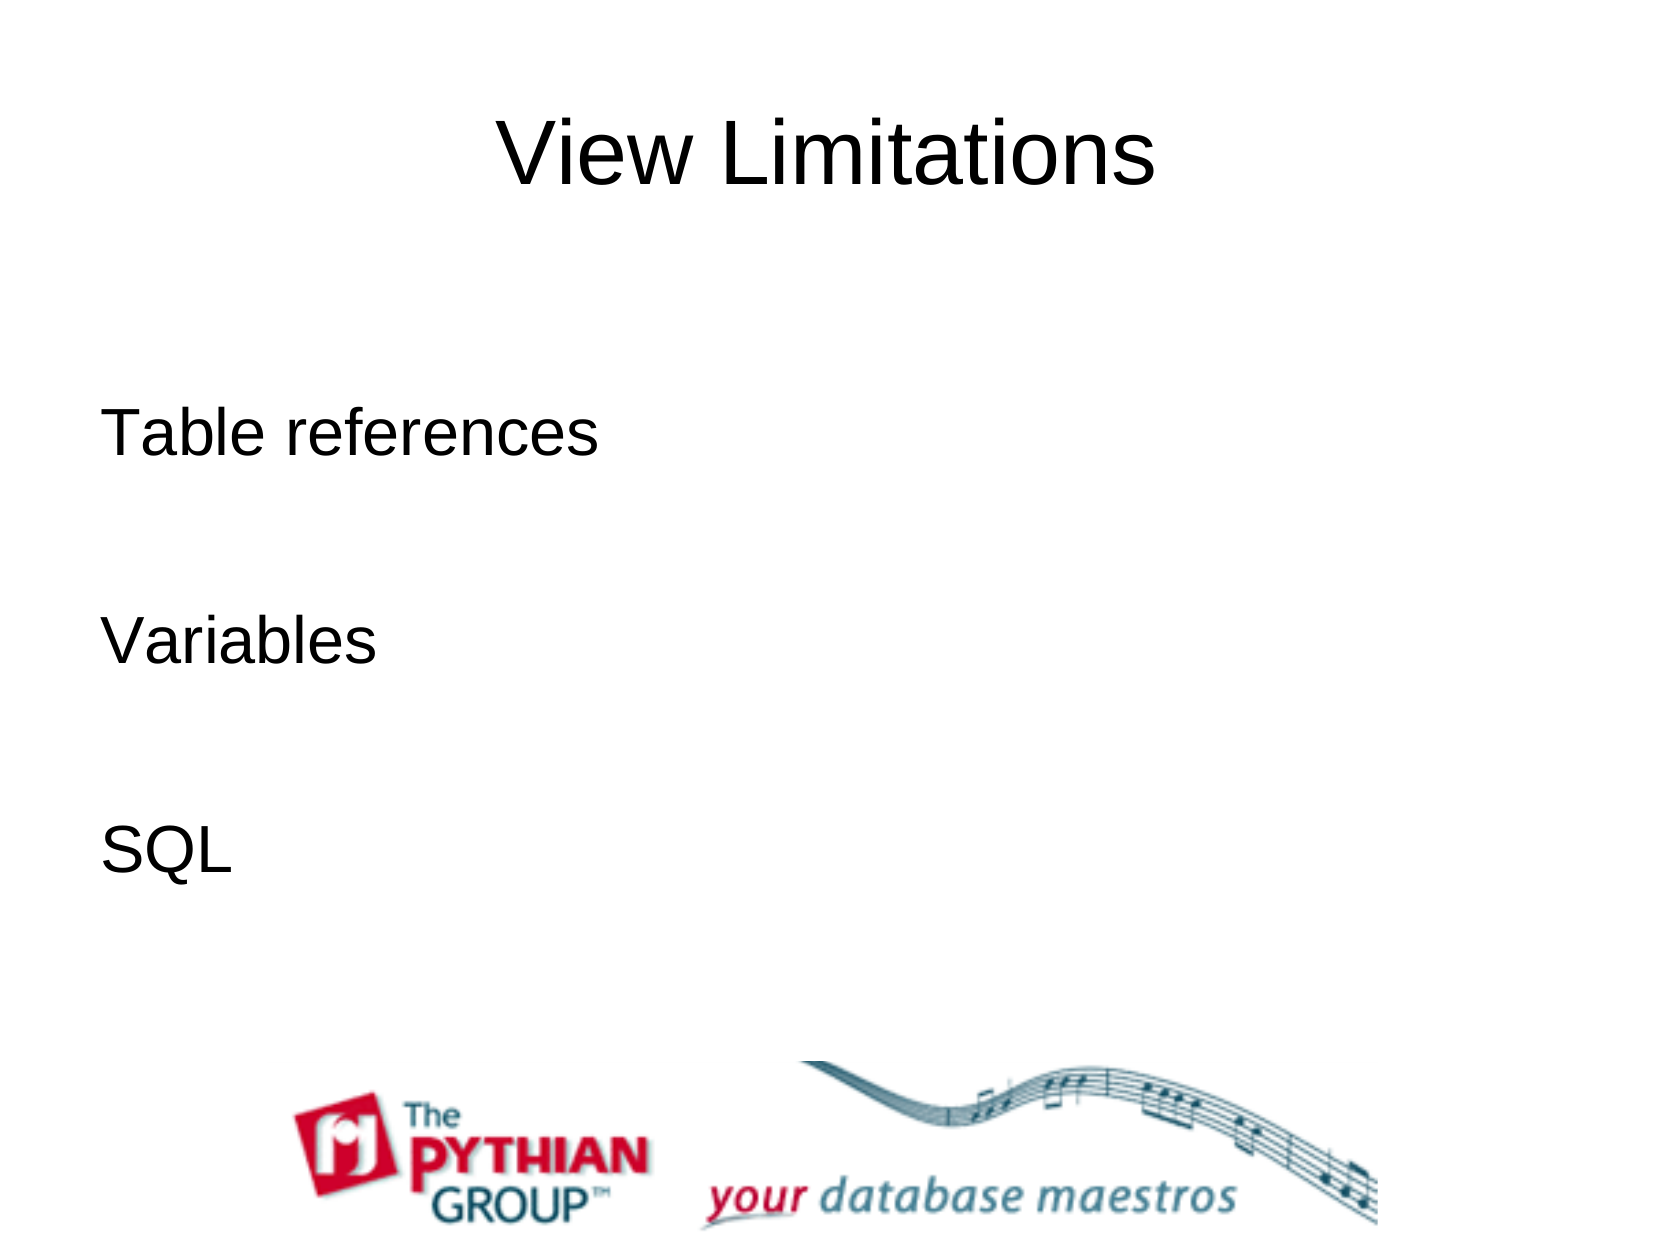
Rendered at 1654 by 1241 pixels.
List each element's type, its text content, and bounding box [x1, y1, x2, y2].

picture [266, 1094, 1378, 1241]
list Table references Variables SQL [82, 290, 1571, 1094]
title View Limitations [82, 56, 1571, 250]
